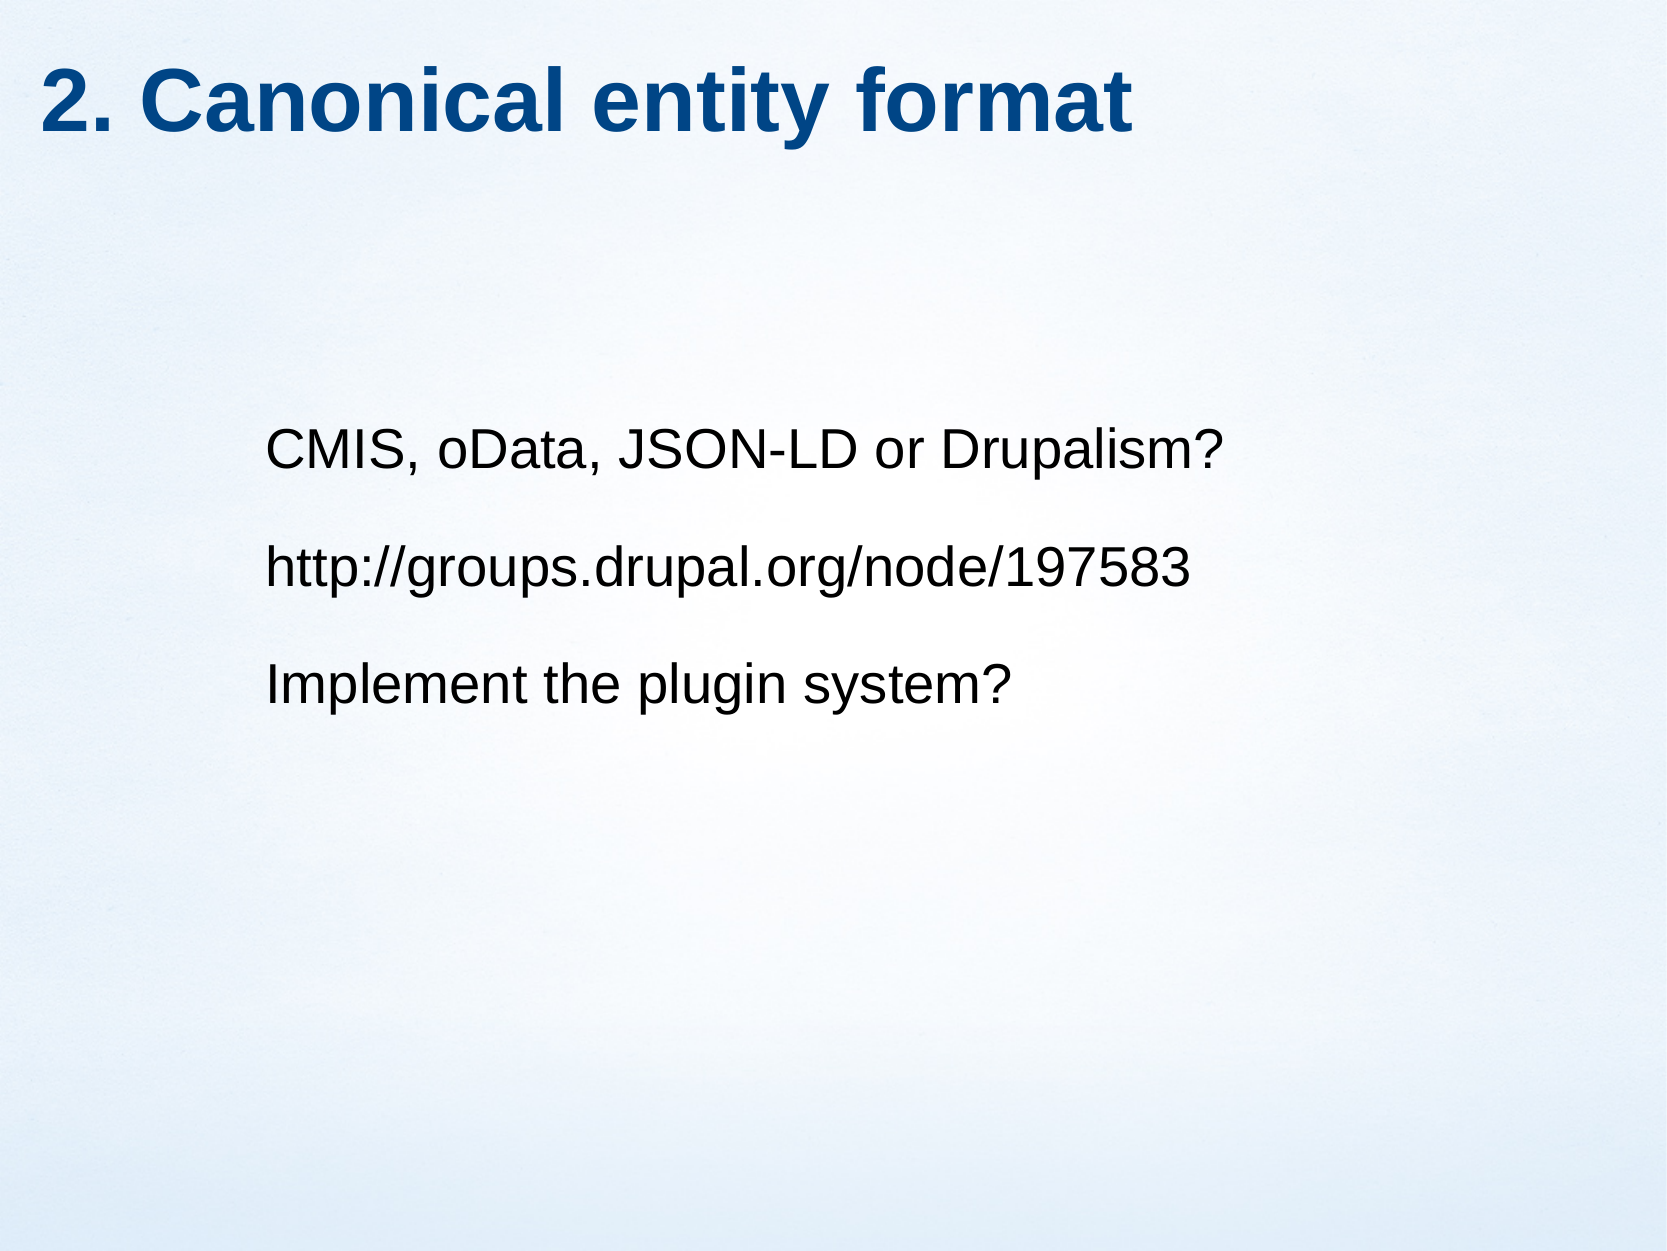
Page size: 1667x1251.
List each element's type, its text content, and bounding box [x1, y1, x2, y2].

list CMIS, oData, JSON-LD or Drupalism? http://groups.drupal.org/node/197583 Implement the plugin system? [265, 412, 1667, 976]
picture [0, 0, 1667, 1251]
title 2. Canonical entity format [40, 50, 1627, 201]
